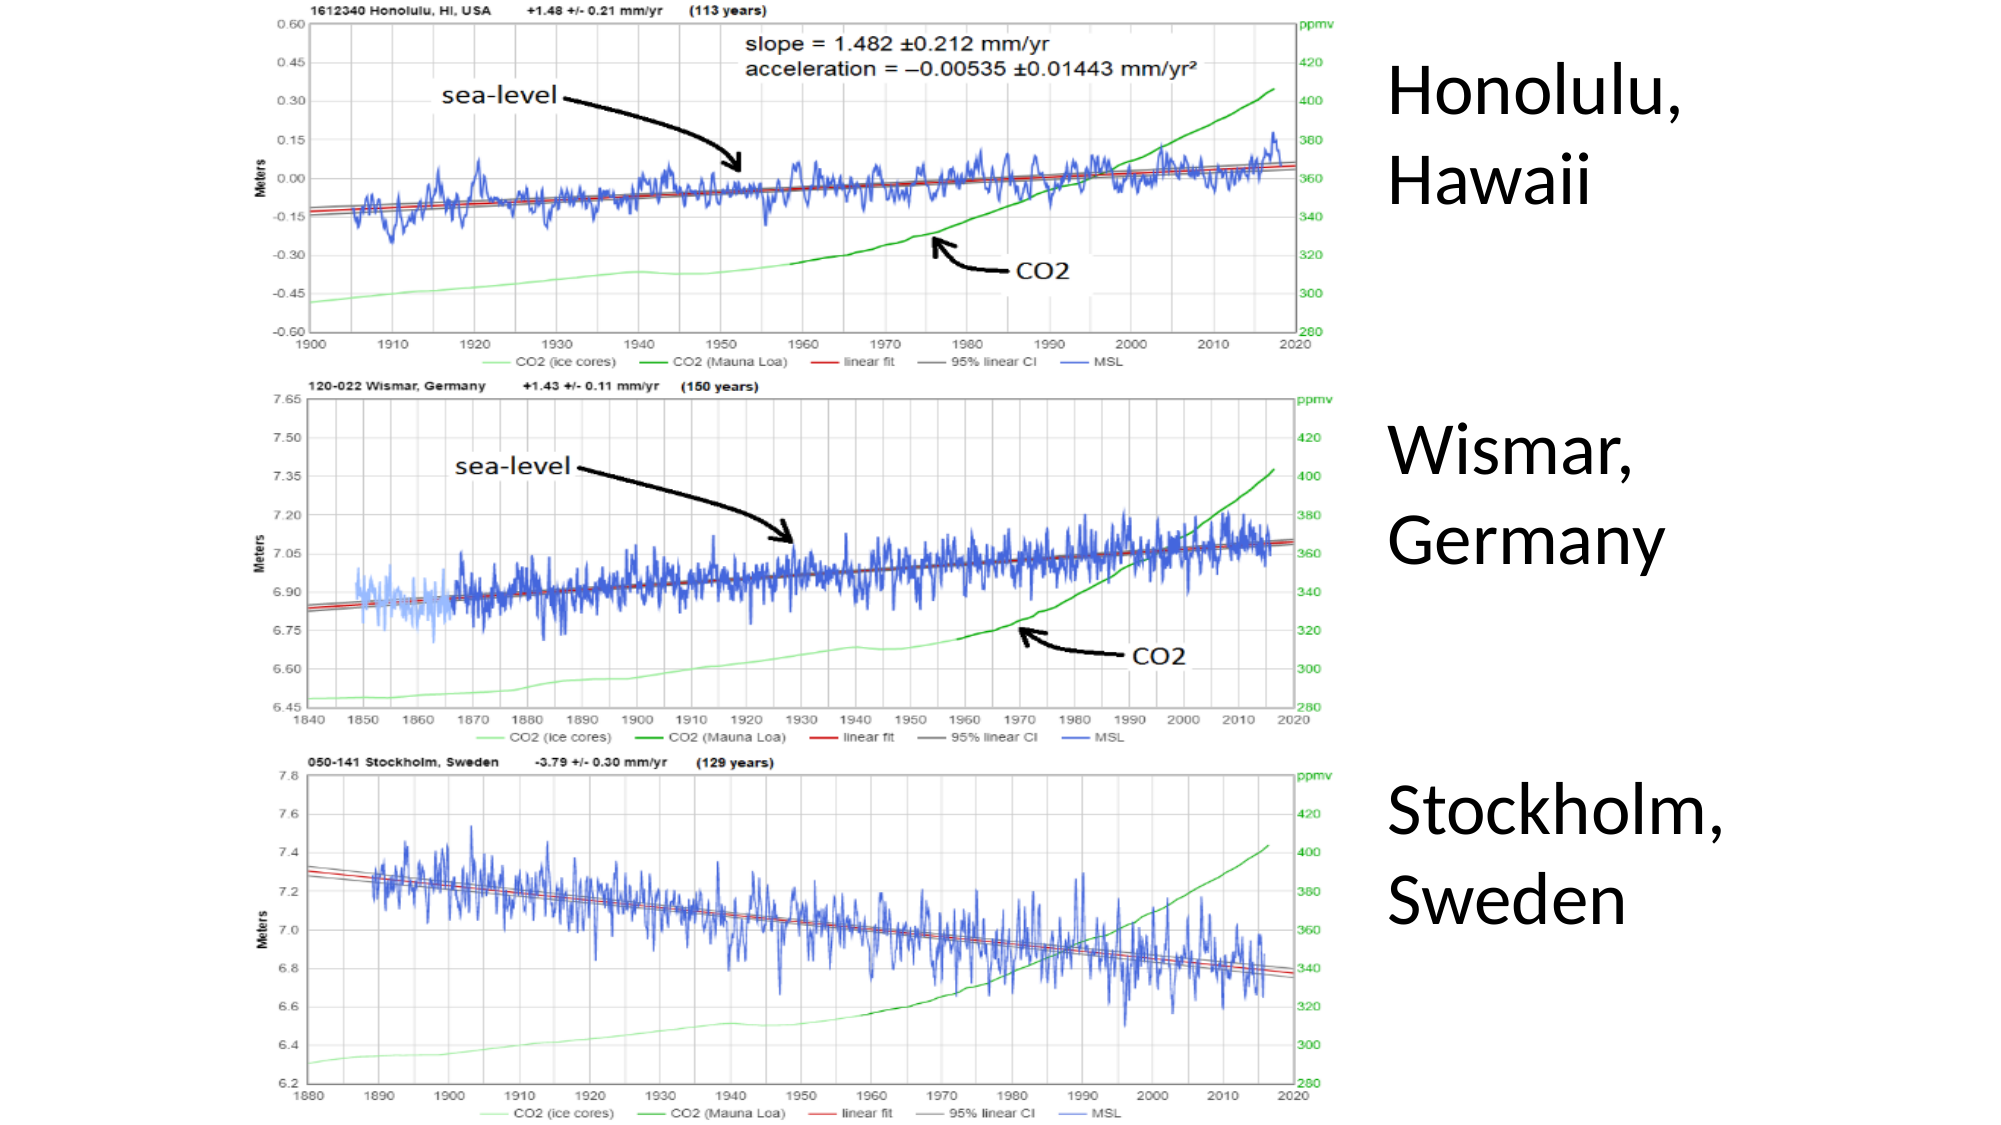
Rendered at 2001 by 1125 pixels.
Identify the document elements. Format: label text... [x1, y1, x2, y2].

picture [249, 0, 1337, 1125]
text_box Honolulu, Hawaii Wismar, Germany Stockholm, Sweden [1372, 31, 1855, 1125]
